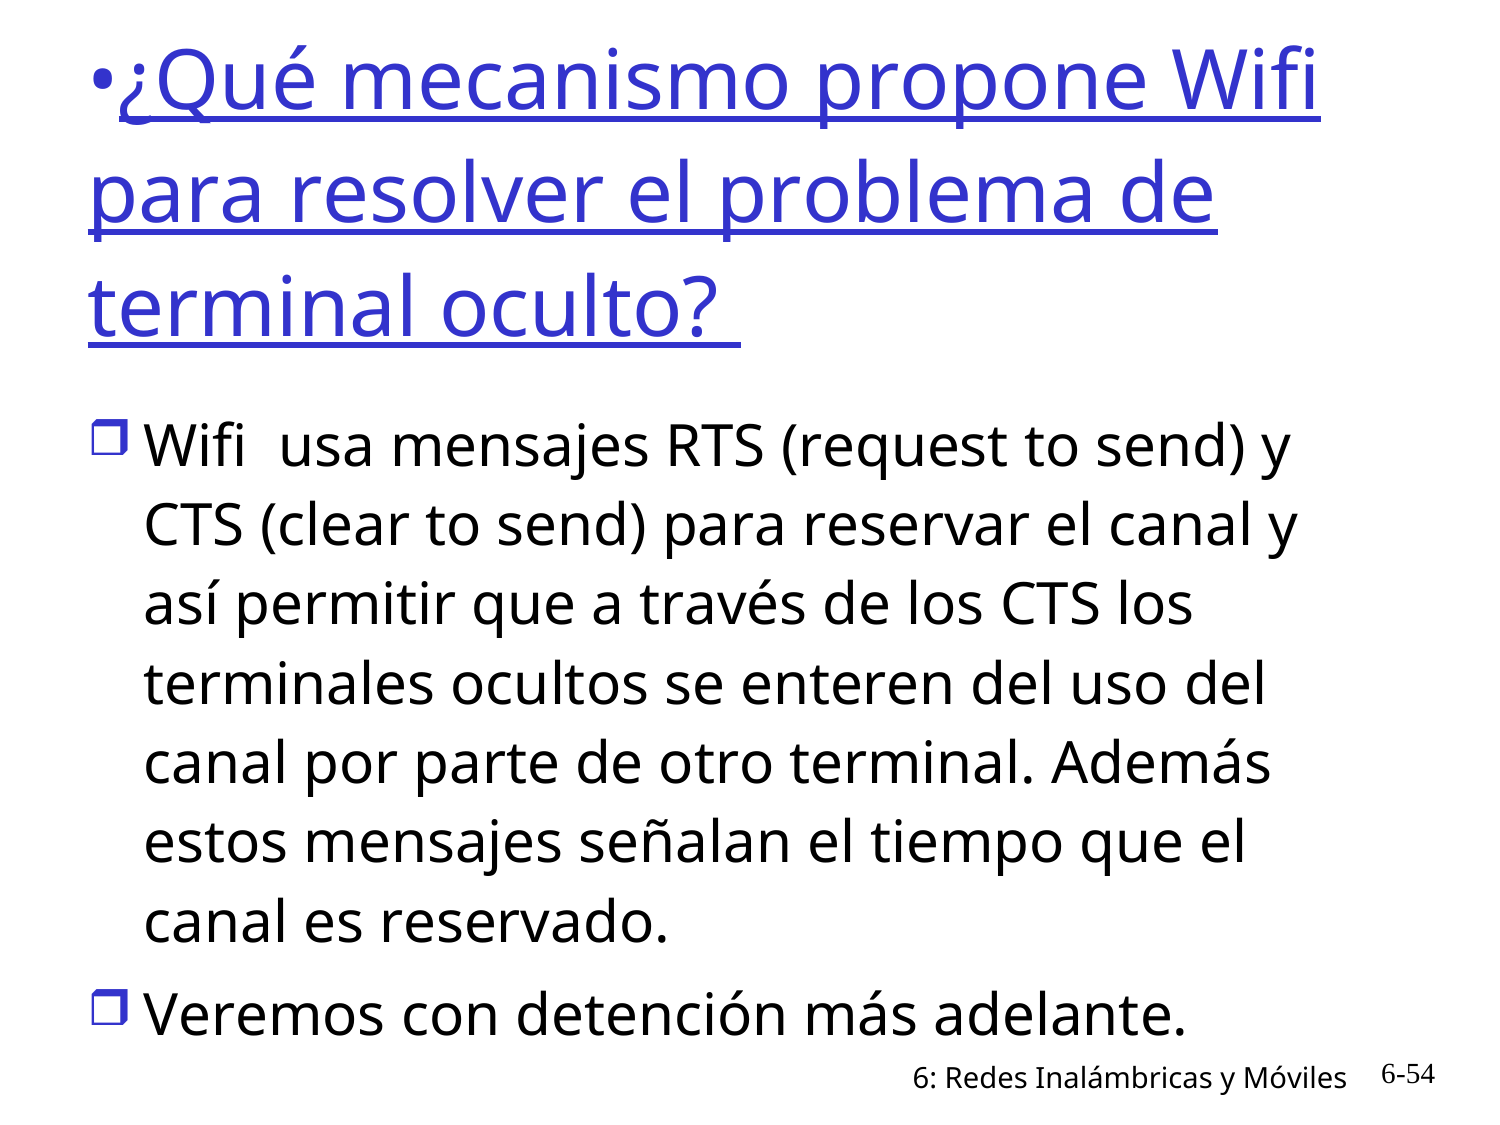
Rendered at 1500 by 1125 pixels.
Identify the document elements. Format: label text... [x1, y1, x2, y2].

list Wifi usa mensajes RTS (request to send) y CTS (clear to send) para reservar el canal y así permitir que a través de los CTS los terminales ocultos se enteren del uso del canal por parte de otro terminal. Además estos mensajes señalan el tiempo que el canal es reservado. Veremos con detención más adelante. [87, 404, 1363, 1057]
title ¿Qué mecanismo propone Wifi para resolver el problema de terminal oculto? [87, 44, 1363, 336]
